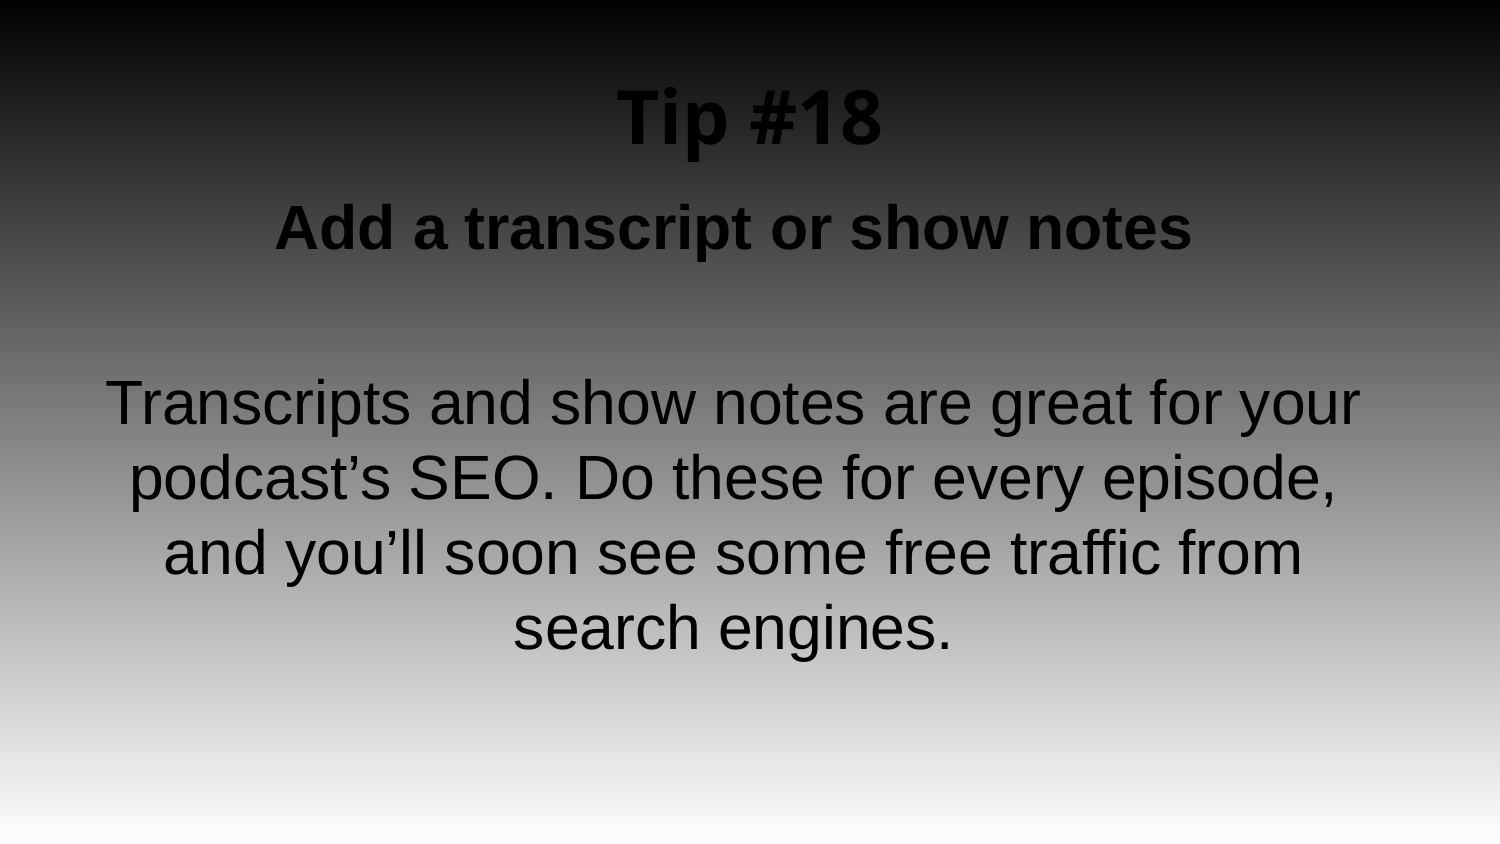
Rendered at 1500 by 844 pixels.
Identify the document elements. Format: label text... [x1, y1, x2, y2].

list Add a transcript or show notes Transcripts and show notes are great for your podcast’s SEO. Do these for every episode, and you’ll soon see some free traffic from search engines. [59, 84, 1410, 758]
title Tip #18 [75, 33, 1425, 175]
